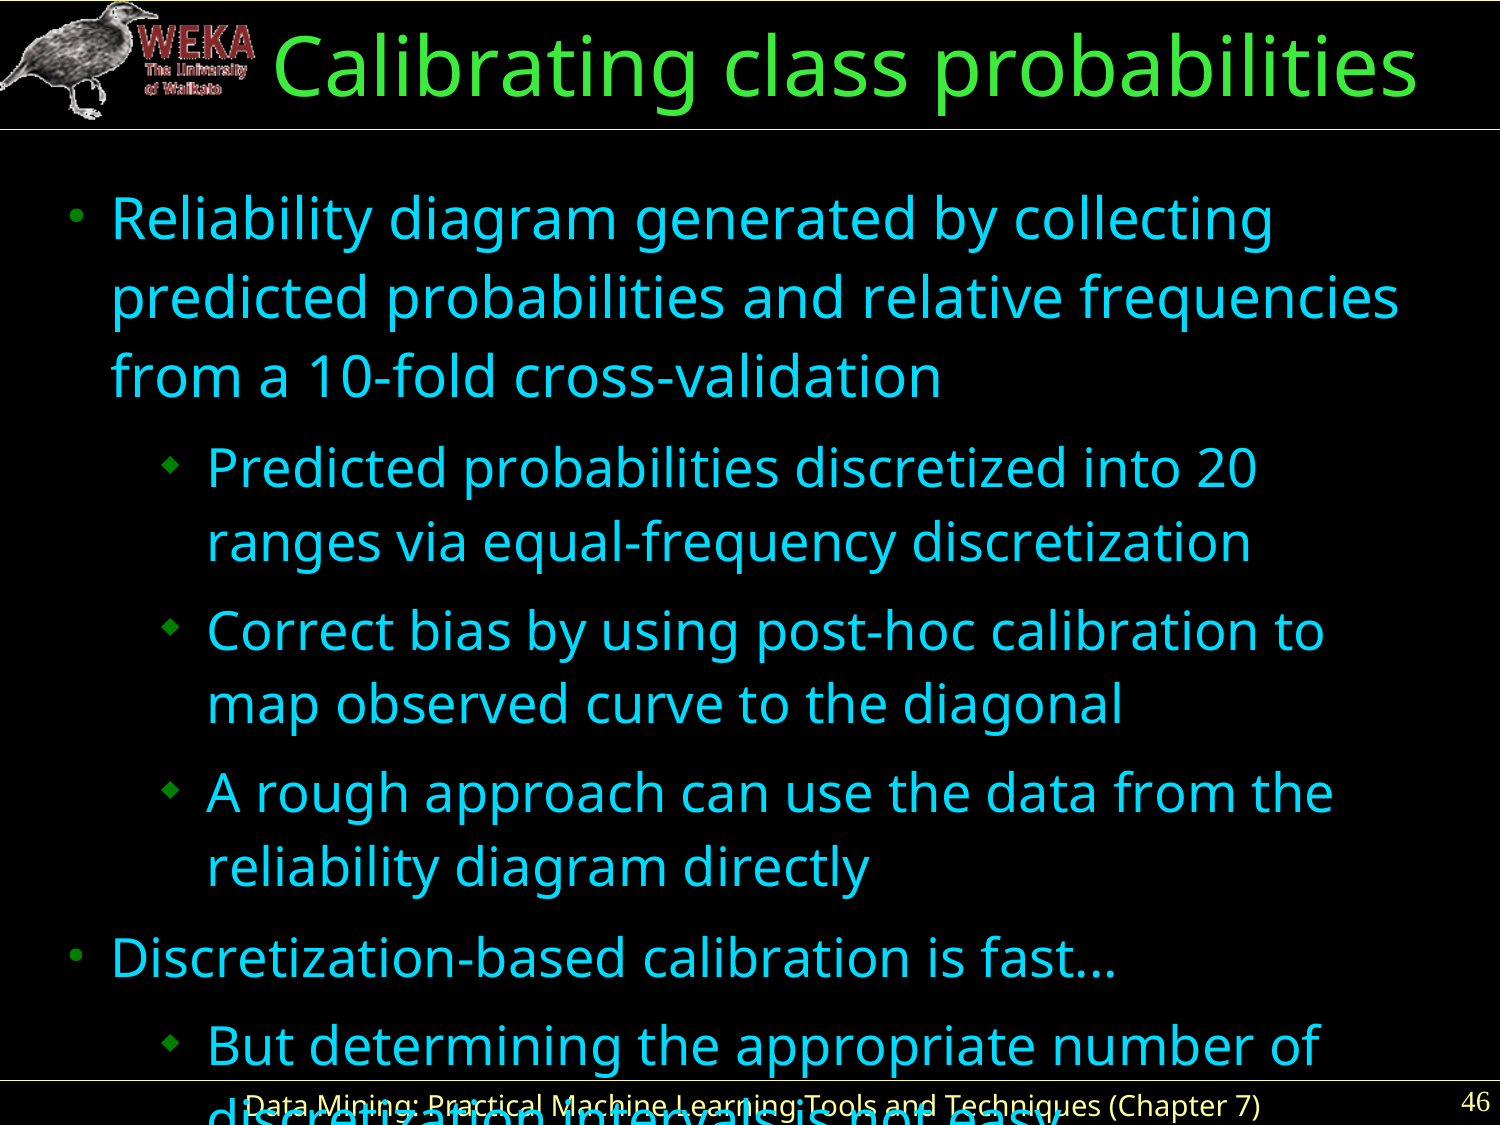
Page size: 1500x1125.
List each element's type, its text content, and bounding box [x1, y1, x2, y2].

title Calibrating class probabilities [263, 0, 1500, 159]
list Reliability diagram generated by collecting predicted probabilities and relative frequencies from a 10-fold cross-validation Predicted probabilities discretized into 20 ranges via equal-frequency discretization Correct bias by using post-hoc calibration to map observed curve to the diagonal A rough approach can use the data from the reliability diagram directly Discretization-based calibration is fast... But determining the appropriate number of discretization intervals is not easy [67, 177, 1418, 1093]
picture [0, 1, 263, 129]
